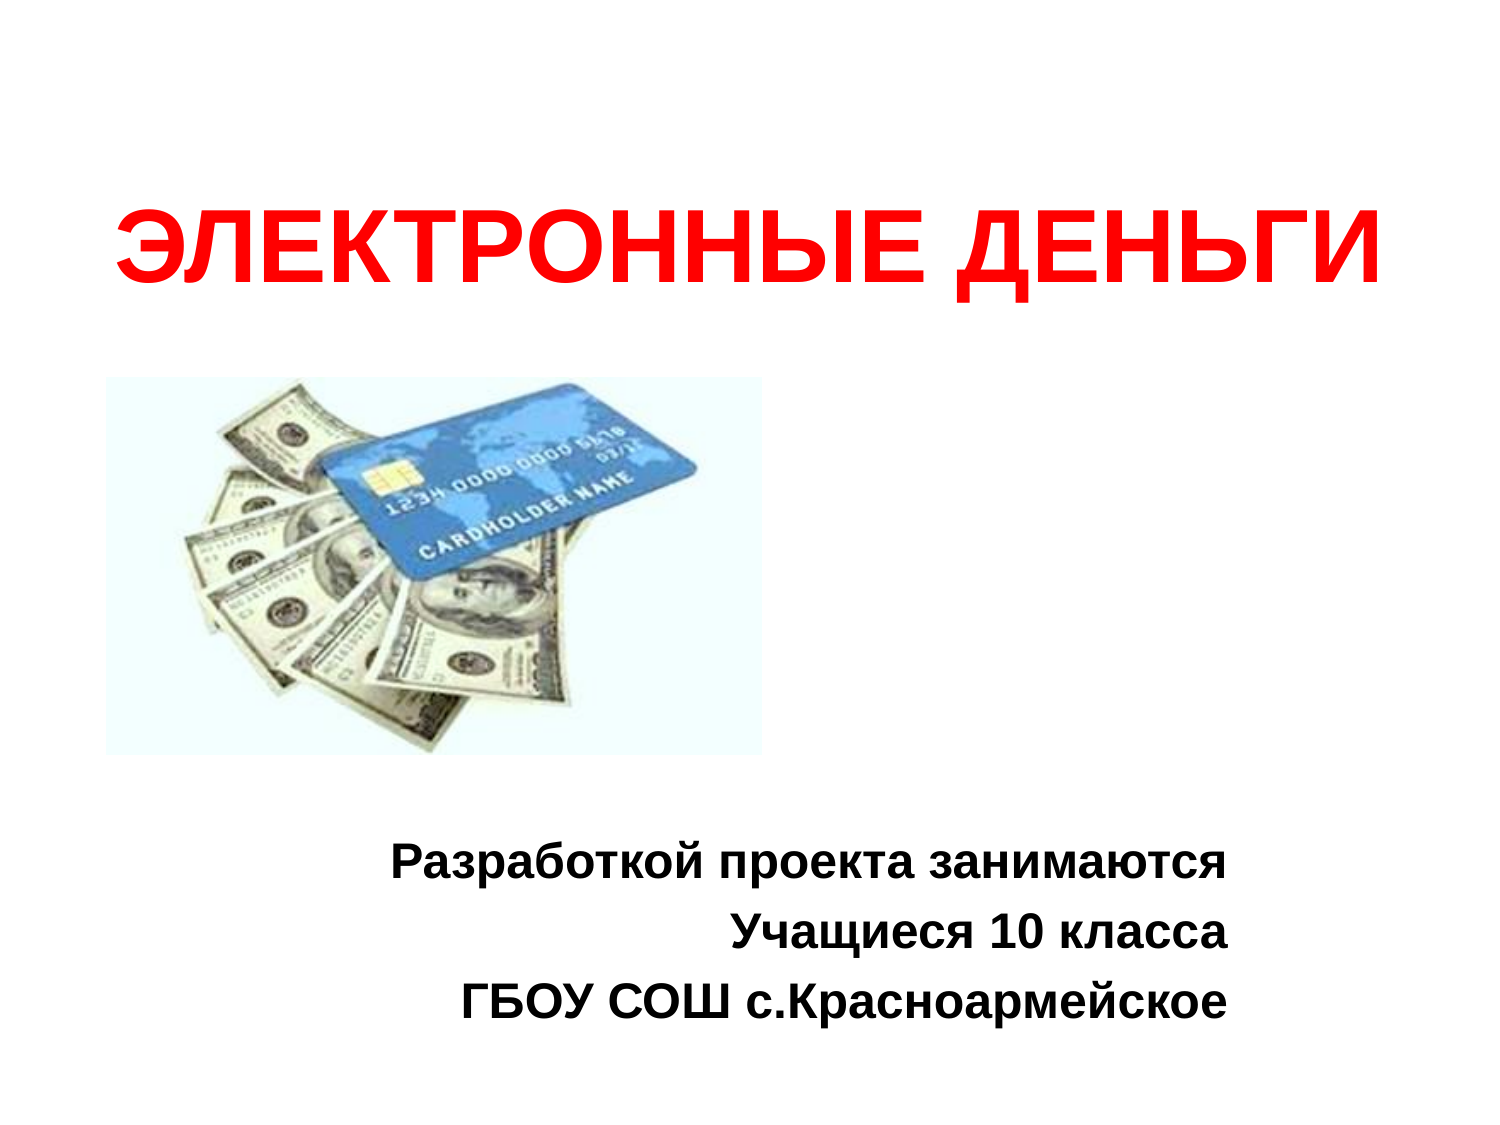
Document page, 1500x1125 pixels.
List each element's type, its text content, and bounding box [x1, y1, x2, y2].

subtitle Разработкой проекта занимаются Учащиеся 10 класса ГБОУ СОШ с.Красноармейское [375, 820, 1388, 1046]
picture [106, 377, 762, 755]
title ЭЛЕКТРОННЫЕ ДЕНЬГИ [75, 44, 1425, 312]
